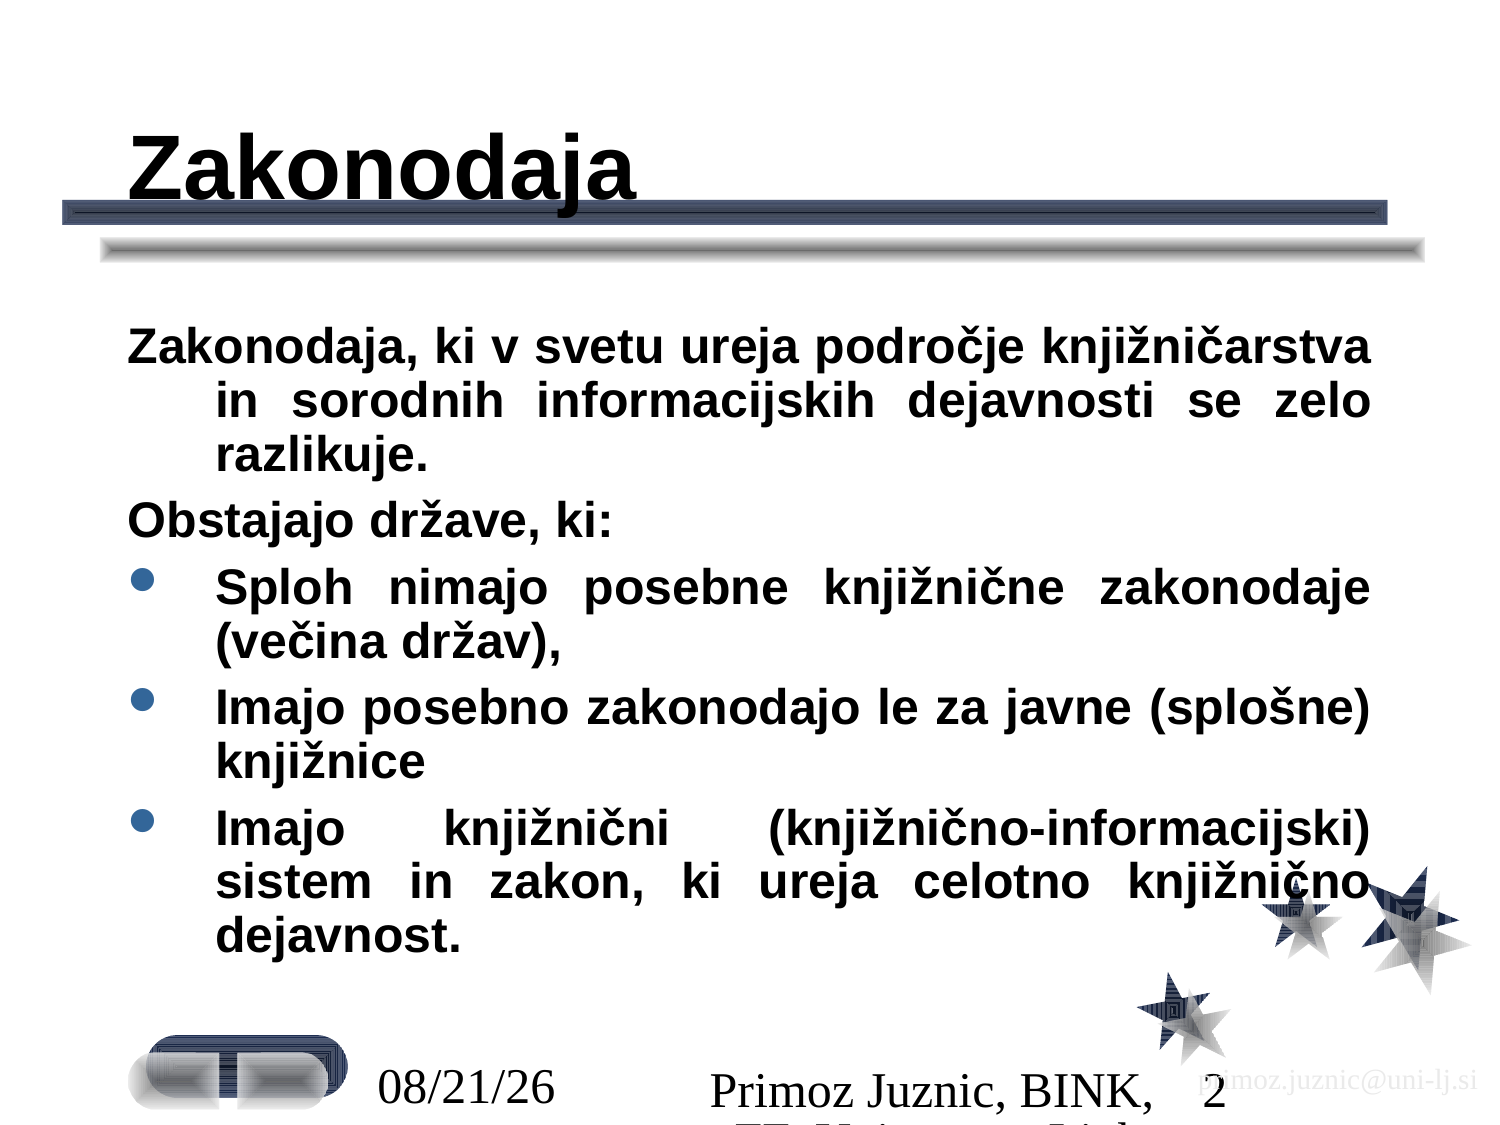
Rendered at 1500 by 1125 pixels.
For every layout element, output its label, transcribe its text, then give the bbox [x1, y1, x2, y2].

list Zakonodaja, ki v svetu ureja področje knjižničarstva in sorodnih informacijskih dejavnosti se zelo razlikuje. Obstajajo države, ki: Sploh nimajo posebne knjižnične zakonodaje (večina držav), Imajo posebno zakonodajo le za javne (splošne) knjižnice Imajo knjižnični (knjižnično-informacijski) sistem in zakon, ki ureja celotno knjižnično dejavnost. [112, 312, 1388, 1038]
title Zakonodaja [112, 37, 1388, 225]
